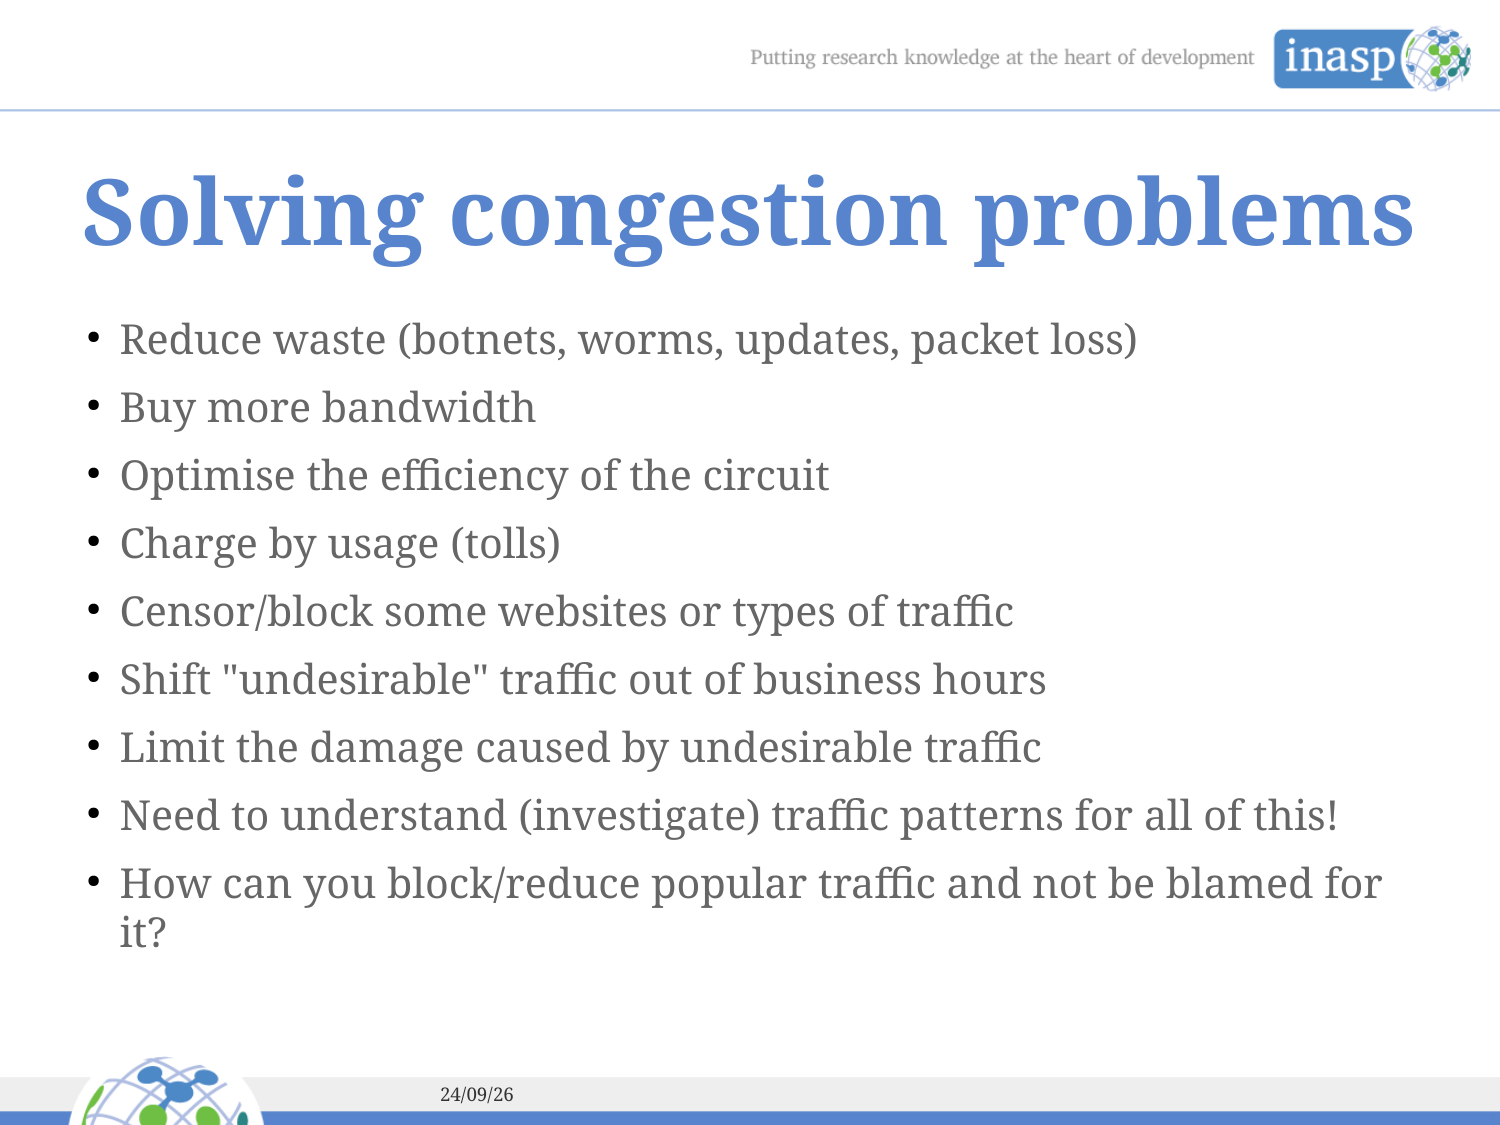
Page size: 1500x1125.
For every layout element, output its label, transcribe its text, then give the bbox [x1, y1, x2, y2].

title Solving congestion problems [75, 129, 1426, 313]
list Reduce waste (botnets, worms, updates, packet loss) Buy more bandwidth Optimise the efficiency of the circuit Charge by usage (tolls) Censor/block some websites or types of traffic Shift "undesirable" traffic out of business hours Limit the damage caused by undesirable traffic Need to understand (investigate) traffic patterns for all of this! How can you block/reduce popular traffic and not be blamed for it? [75, 313, 1426, 967]
picture [0, 0, 1500, 1125]
